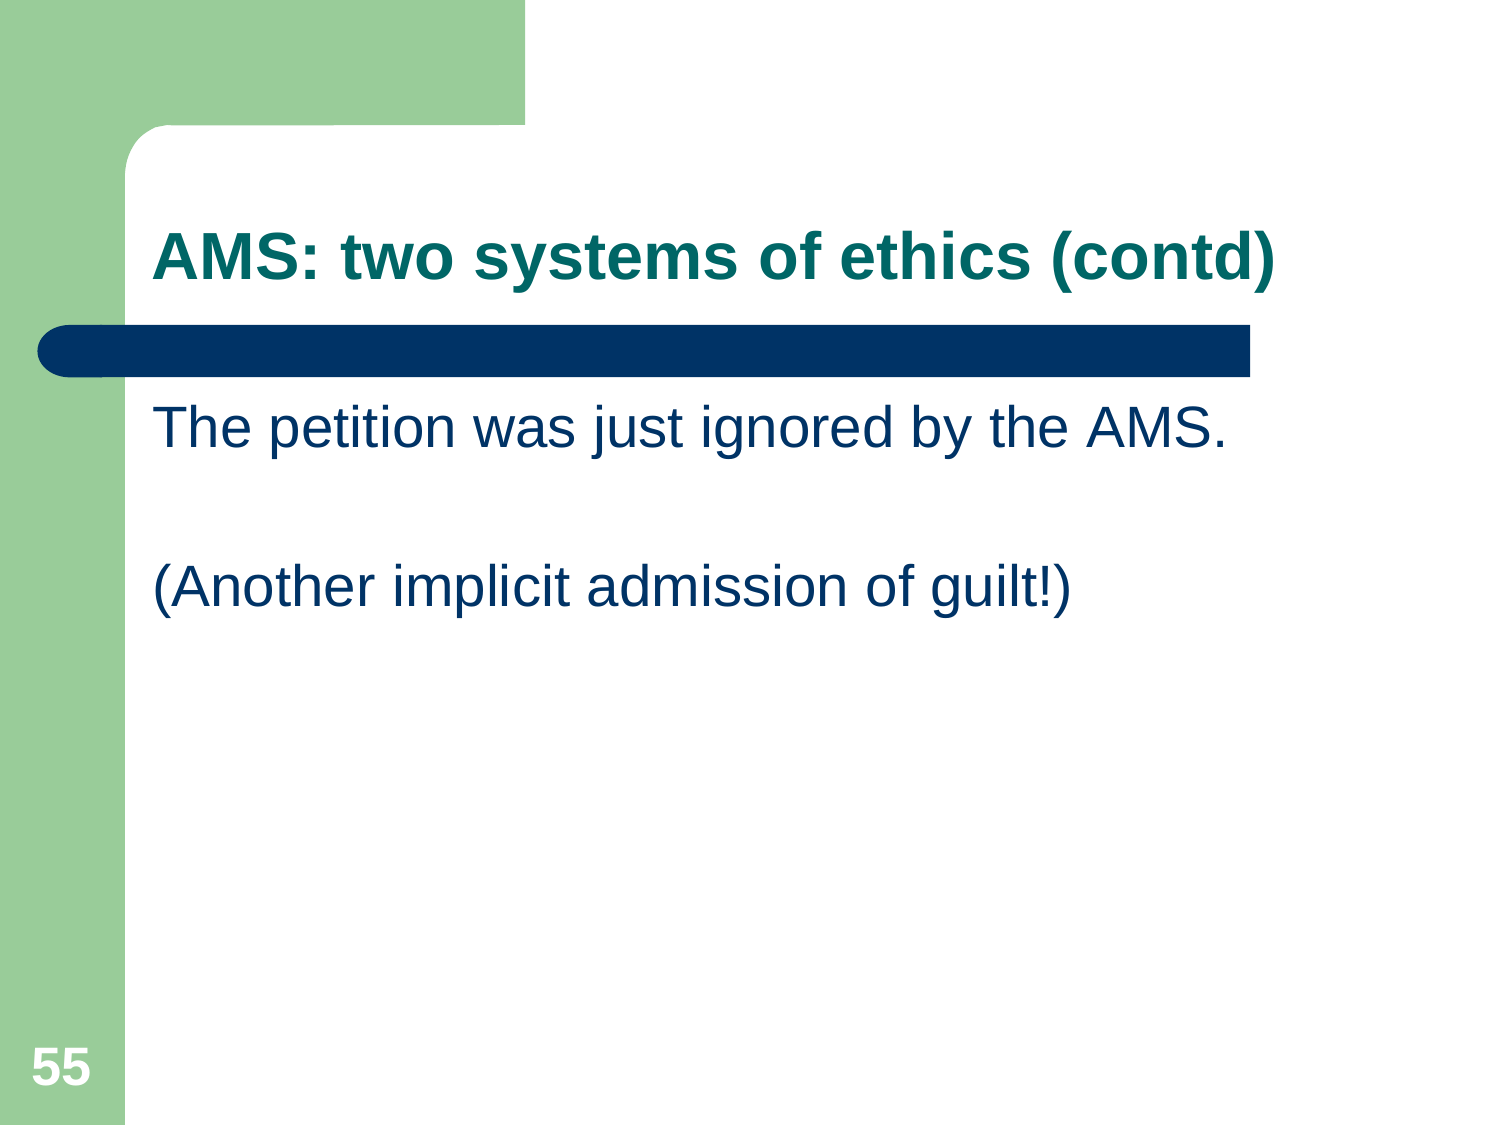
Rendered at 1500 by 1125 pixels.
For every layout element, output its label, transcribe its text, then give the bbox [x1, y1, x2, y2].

list The petition was just ignored by the AMS. (Another implicit admission of guilt!) [137, 387, 1400, 999]
title AMS: two systems of ethics (contd) [136, 136, 1414, 301]
